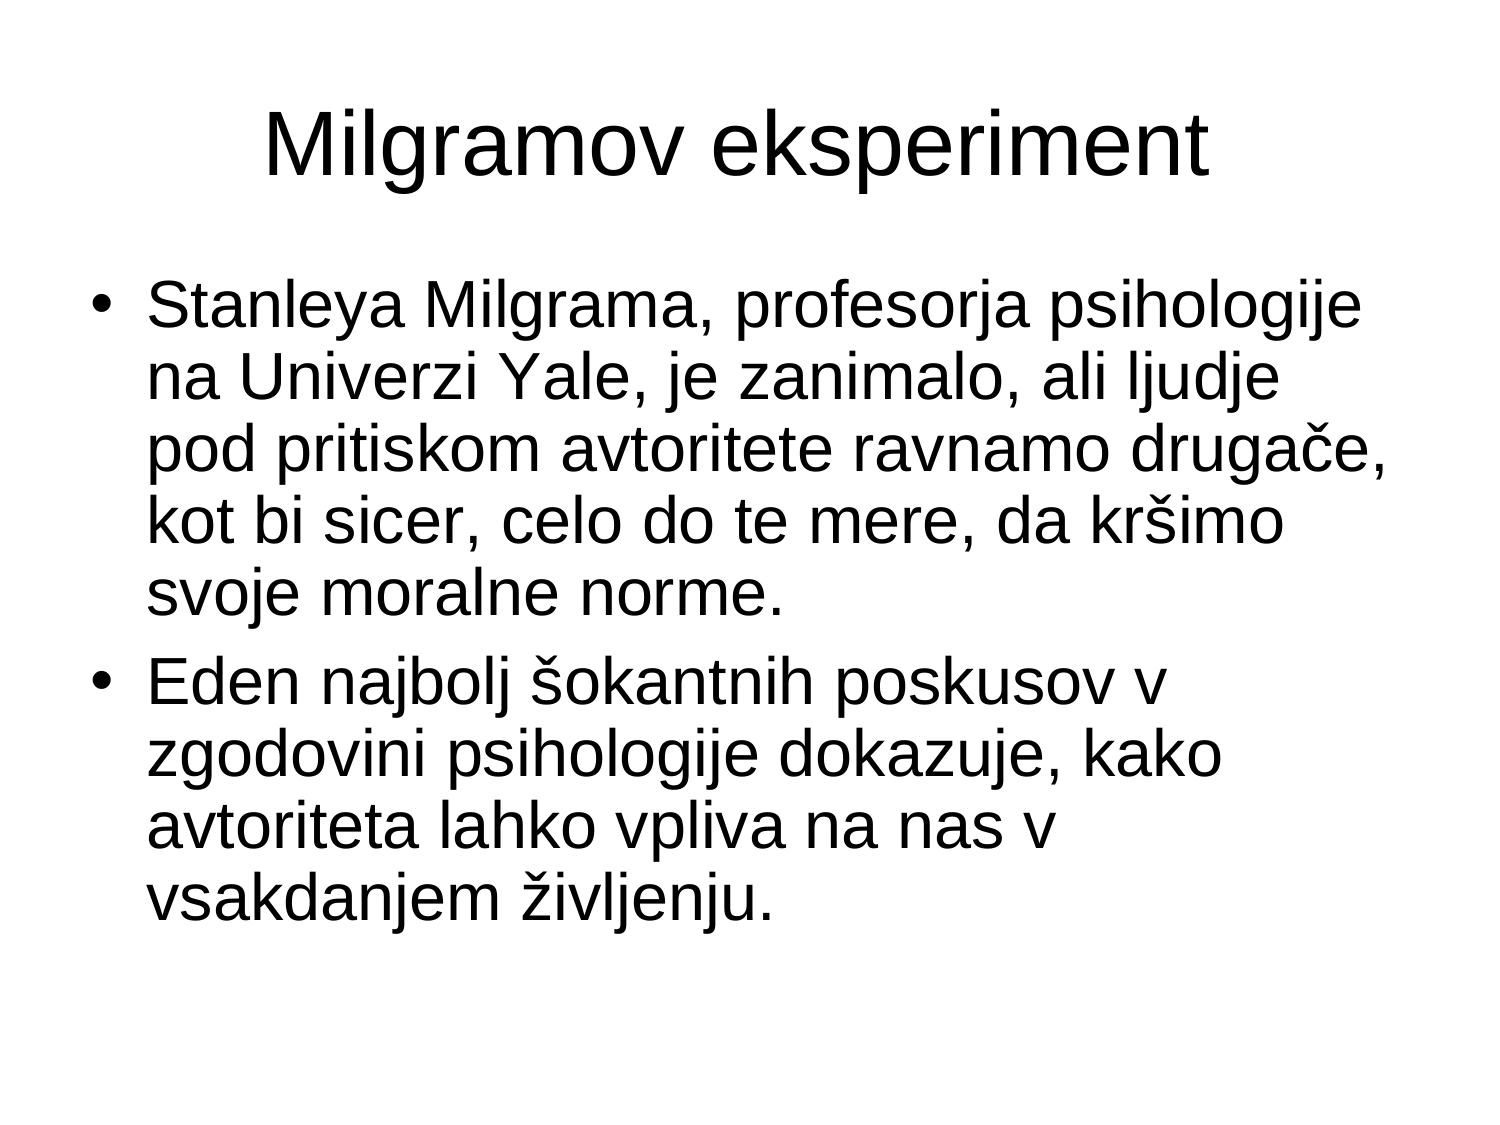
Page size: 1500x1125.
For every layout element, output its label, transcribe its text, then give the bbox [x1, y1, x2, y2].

title Milgramov eksperiment [75, 45, 1426, 233]
list Stanleya Milgrama, profesorja psihologije na Univerzi Yale, je zanimalo, ali ljudje pod pritiskom avtoritete ravnamo drugače, kot bi sicer, celo do te mere, da kršimo svoje moralne norme. Eden najbolj šokantnih poskusov v zgodovini psihologije dokazuje, kako avtoriteta lahko vpliva na nas v vsakdanjem življenju. [75, 262, 1426, 1006]
